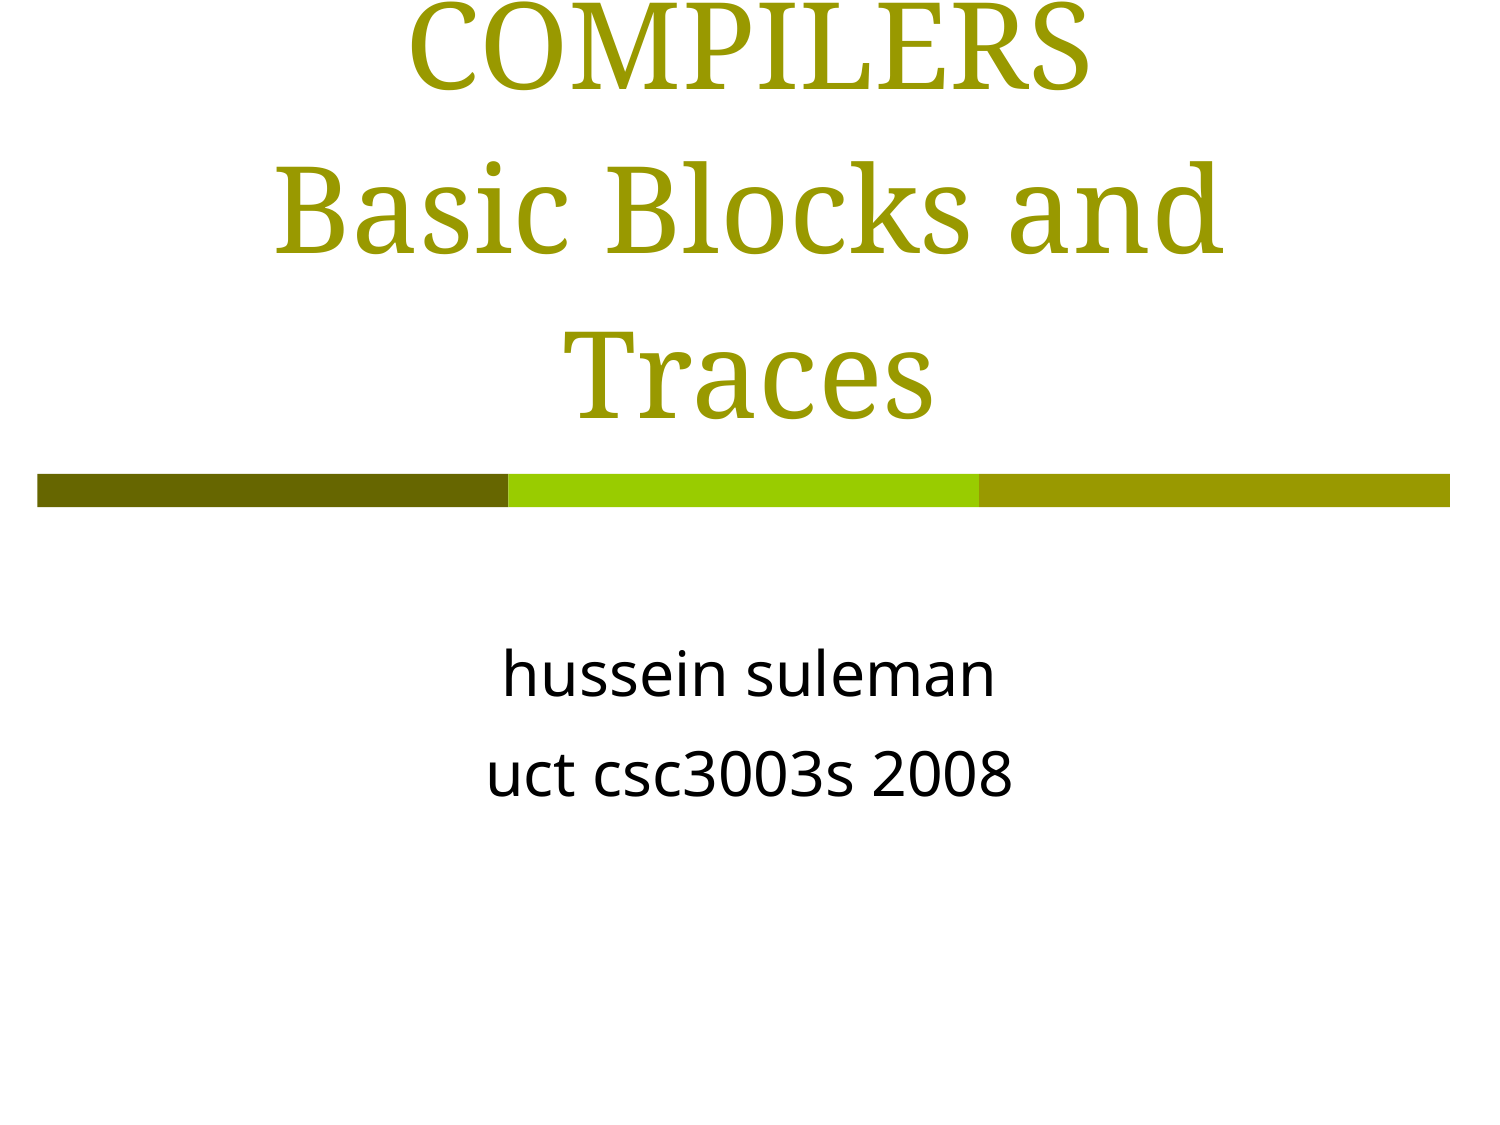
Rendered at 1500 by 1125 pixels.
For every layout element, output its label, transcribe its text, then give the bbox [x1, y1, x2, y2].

subtitle hussein suleman uct csc3003s 2008 [225, 621, 1276, 899]
title COMPILERS Basic Blocks and Traces [112, 11, 1388, 462]
